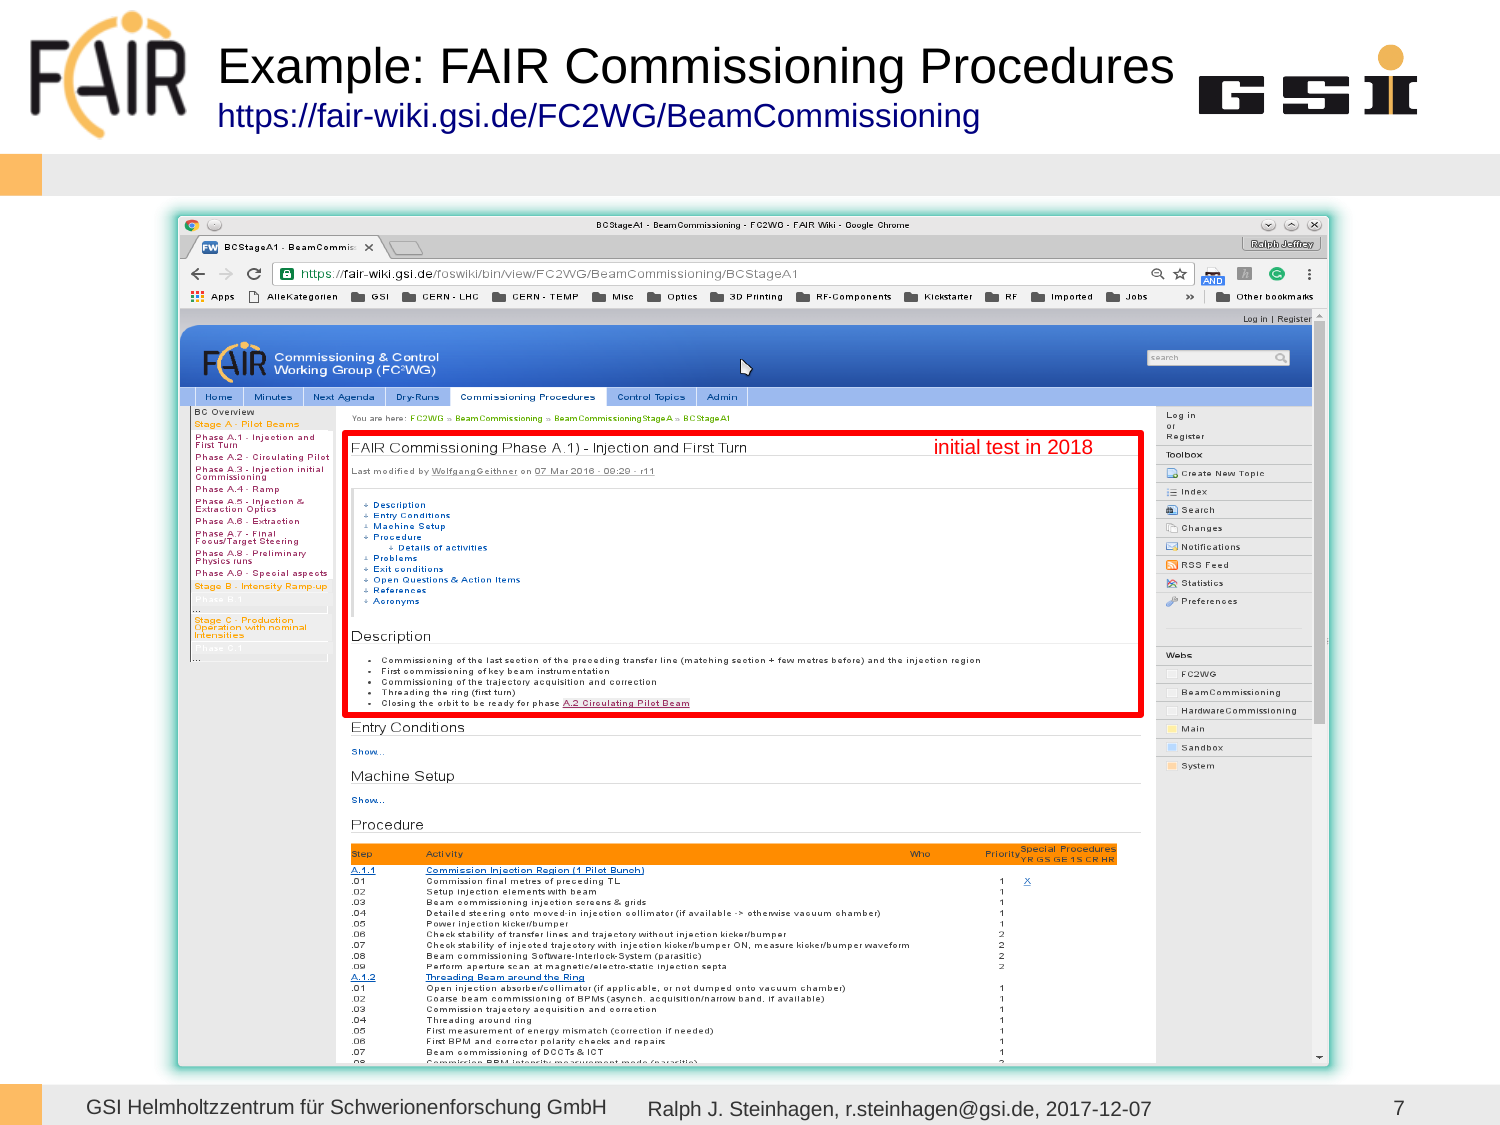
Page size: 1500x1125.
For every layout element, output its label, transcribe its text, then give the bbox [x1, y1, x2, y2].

picture [30, 9, 187, 141]
picture [138, 183, 1368, 1099]
picture [1197, 42, 1419, 117]
text_box initial test in 2018 [918, 428, 1146, 553]
title Example: FAIR Commissioning Procedures https://fair-wiki.gsi.de/FC2WG/BeamCommissioning [217, 20, 1180, 147]
